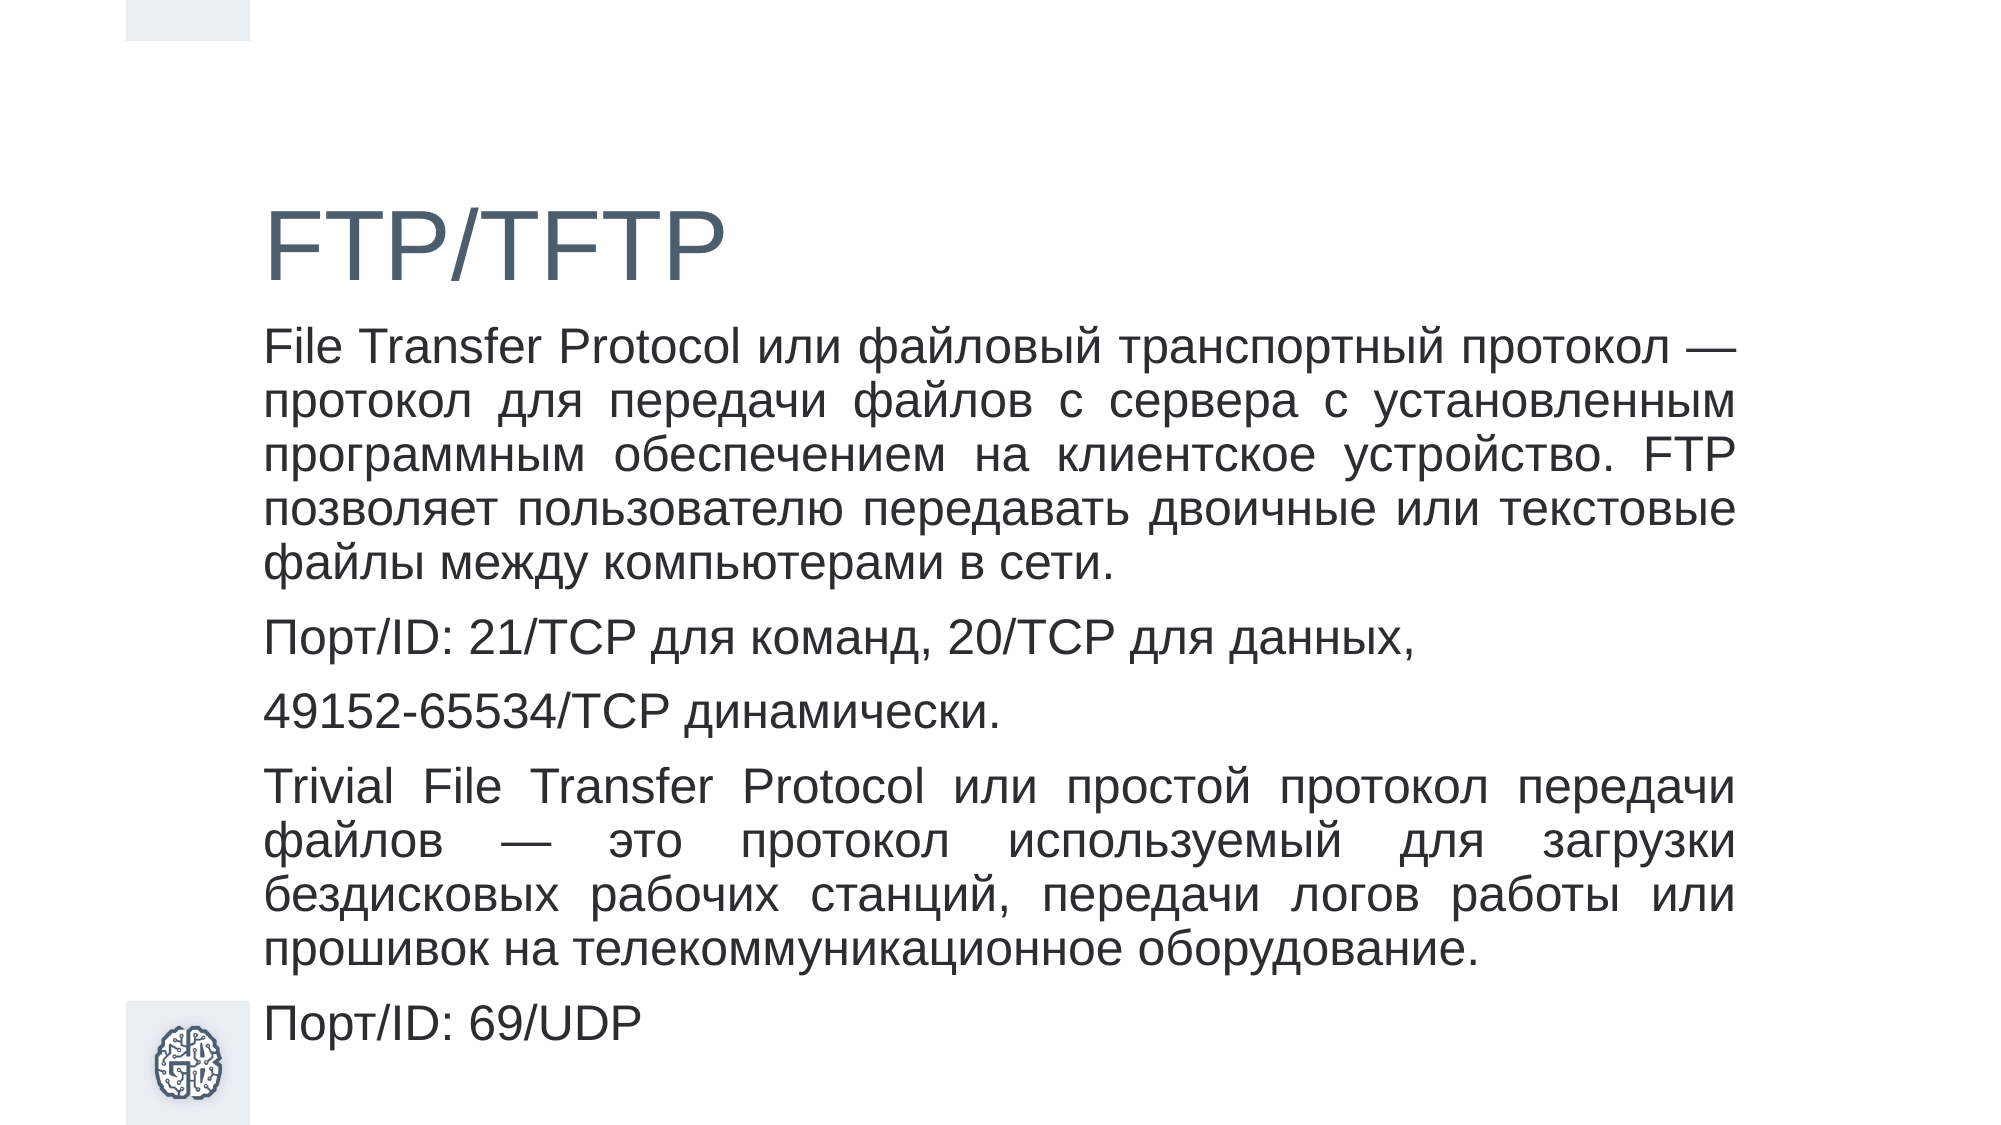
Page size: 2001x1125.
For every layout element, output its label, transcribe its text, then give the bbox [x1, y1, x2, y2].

title FTP/TFTP [1149, 340, 1162, 360]
title FTP/TFTP [880, 340, 891, 360]
title FTP/TFTP [864, 339, 875, 360]
title FTP/TFTP [248, 124, 1752, 372]
title FTP/TFTP [1311, 340, 1324, 360]
picture [144, 1016, 232, 1110]
title FTP/TFTP [1495, 340, 1508, 360]
list File Transfer Protocol или файловый транспортный протокол — протокол для передачи файлов с сервера с установленным программным обеспечением на клиентское устройство. FTP позволяет пользователю передавать двоичные или текстовые файлы между компьютерами в сети. Порт/ID: 21/TCP для команд, 20/TCP для данных, 49152-65534/TCP динамически. Trivial File Transfer Protocol или простой протокол передачи файлов — это протокол используемый для загрузки бездисковых рабочих станций, передачи логов работы или прошивок на телекоммуникационное оборудование. Порт/ID: 69/UDP [248, 431, 1752, 941]
